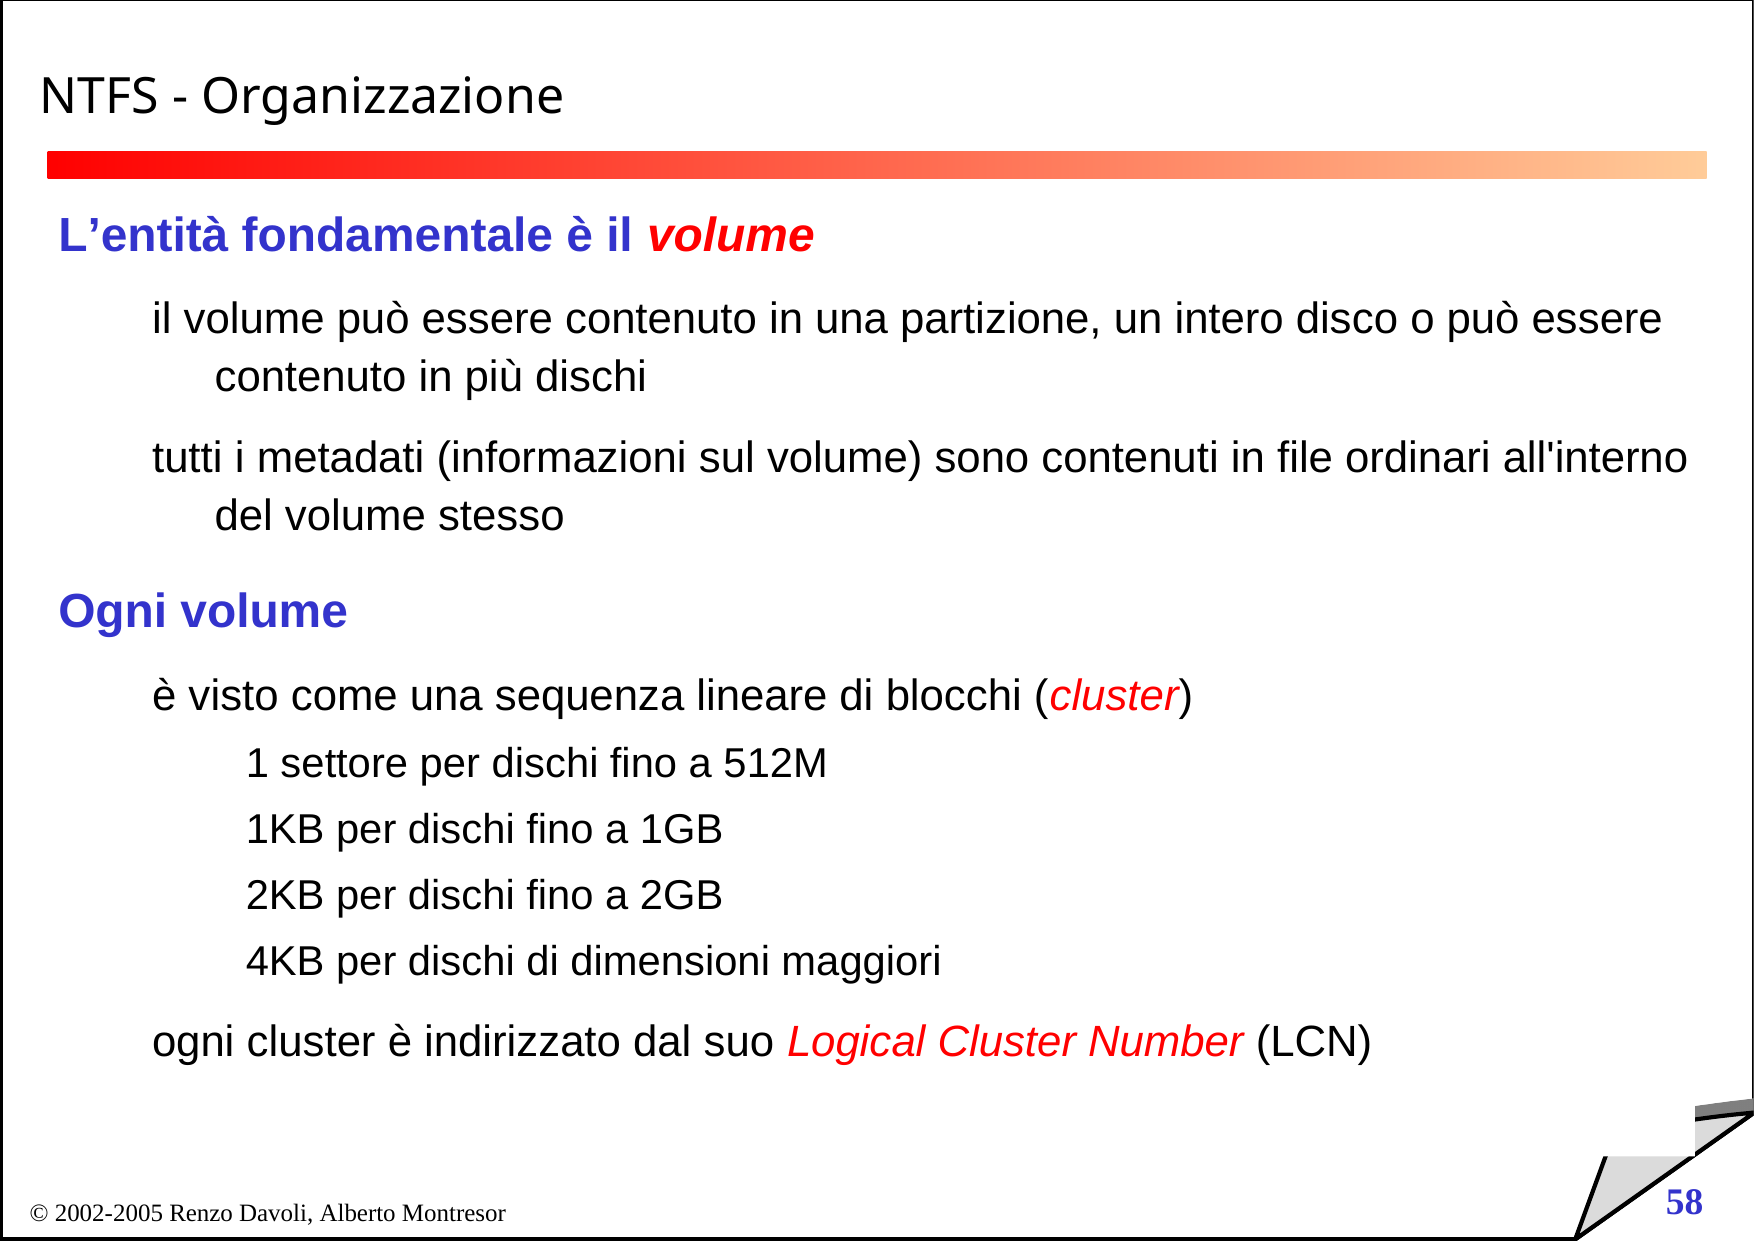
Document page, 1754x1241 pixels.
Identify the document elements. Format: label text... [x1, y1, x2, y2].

list L’entità fondamentale è il volume il volume può essere contenuto in una partizione, un intero disco o può essere contenuto in più dischi tutti i metadati (informazioni sul volume) sono contenuti in file ordinari all'interno del volume stesso Ogni volume è visto come una sequenza lineare di blocchi (cluster) 1 settore per dischi fino a 512M 1KB per dischi fino a 1GB 2KB per dischi fino a 2GB 4KB per dischi di dimensioni maggiori ogni cluster è indirizzato dal suo Logical Cluster Number (LCN) [58, 206, 1695, 1157]
title NTFS - Organizzazione [40, 49, 1713, 144]
